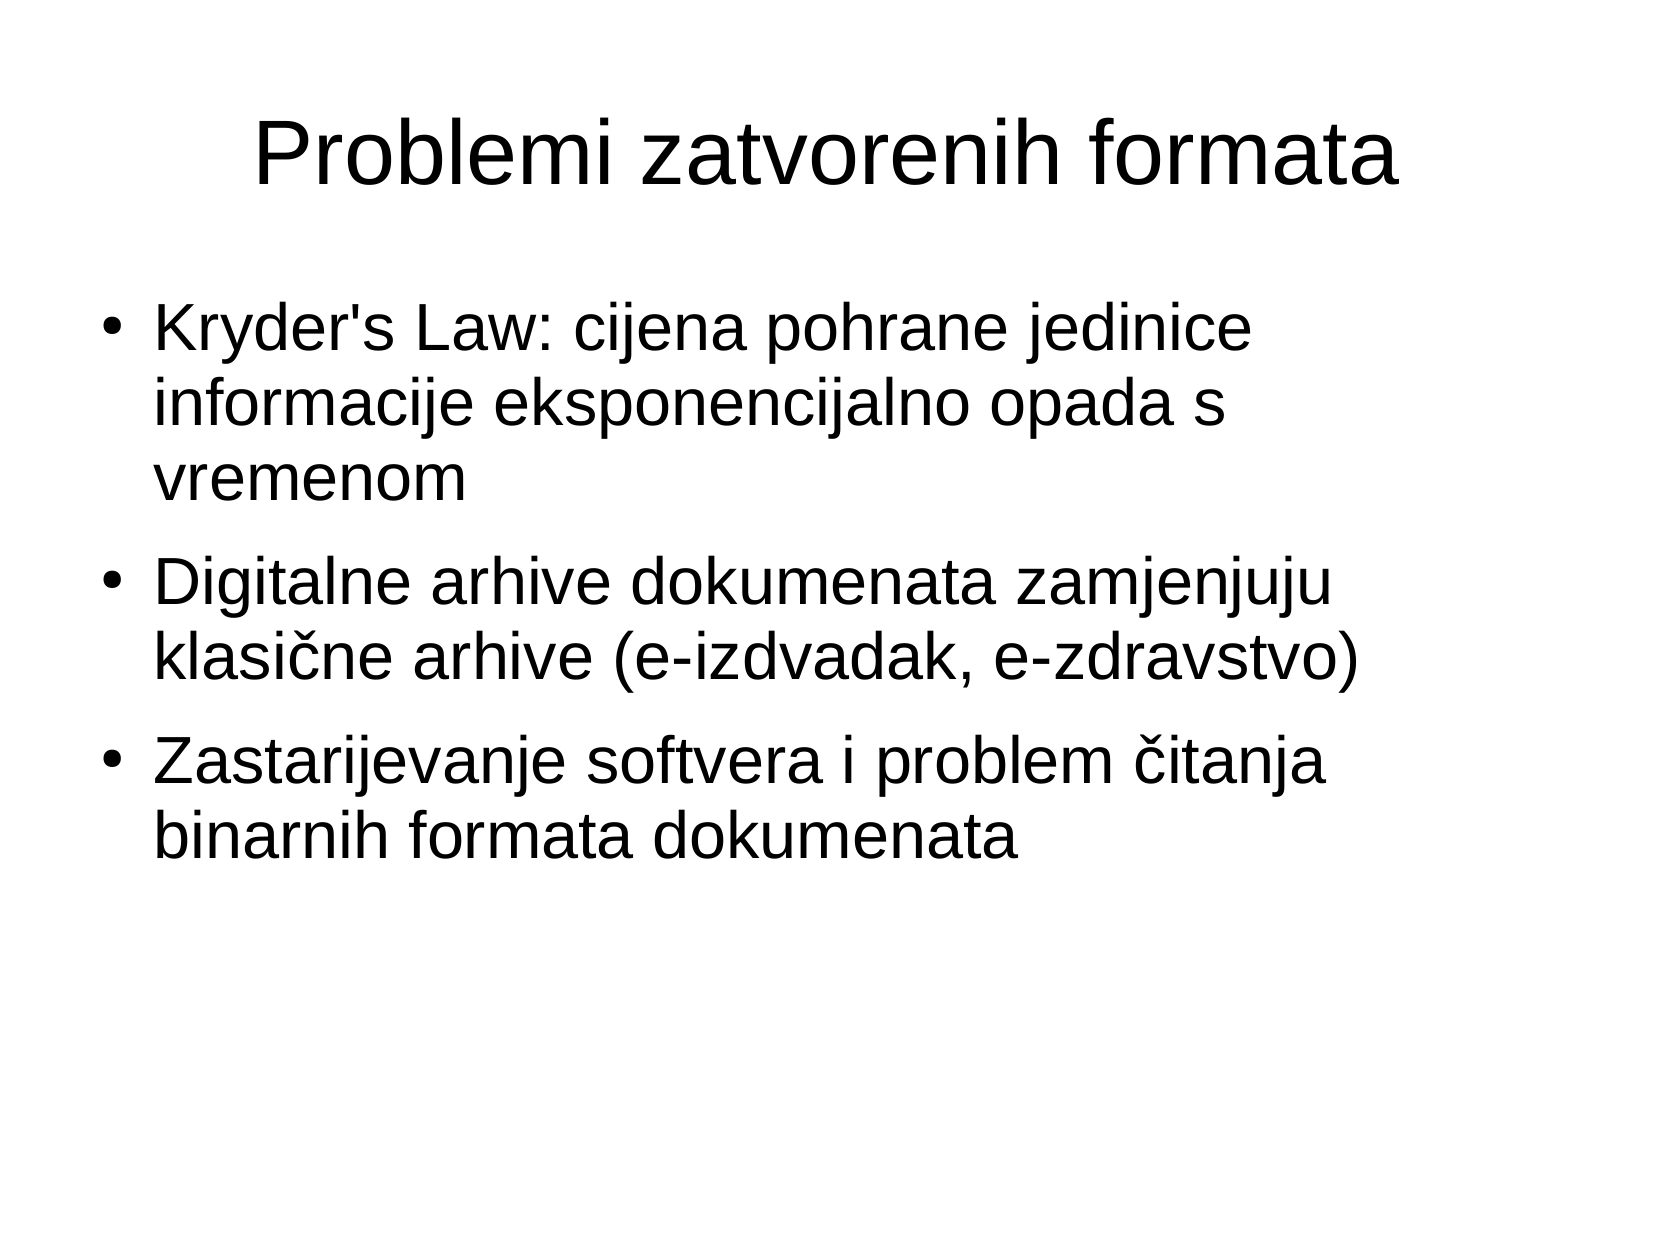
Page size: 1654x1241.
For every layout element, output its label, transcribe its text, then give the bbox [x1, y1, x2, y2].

title Problemi zatvorenih formata [82, 49, 1571, 257]
list Kryder's Law: cijena pohrane jedinice informacije eksponencijalno opada s vremenom Digitalne arhive dokumenata zamjenjuju klasične arhive (e-izdvadak, e-zdravstvo) Zastarijevanje softvera i problem čitanja binarnih formata dokumenata [82, 290, 1538, 1010]
